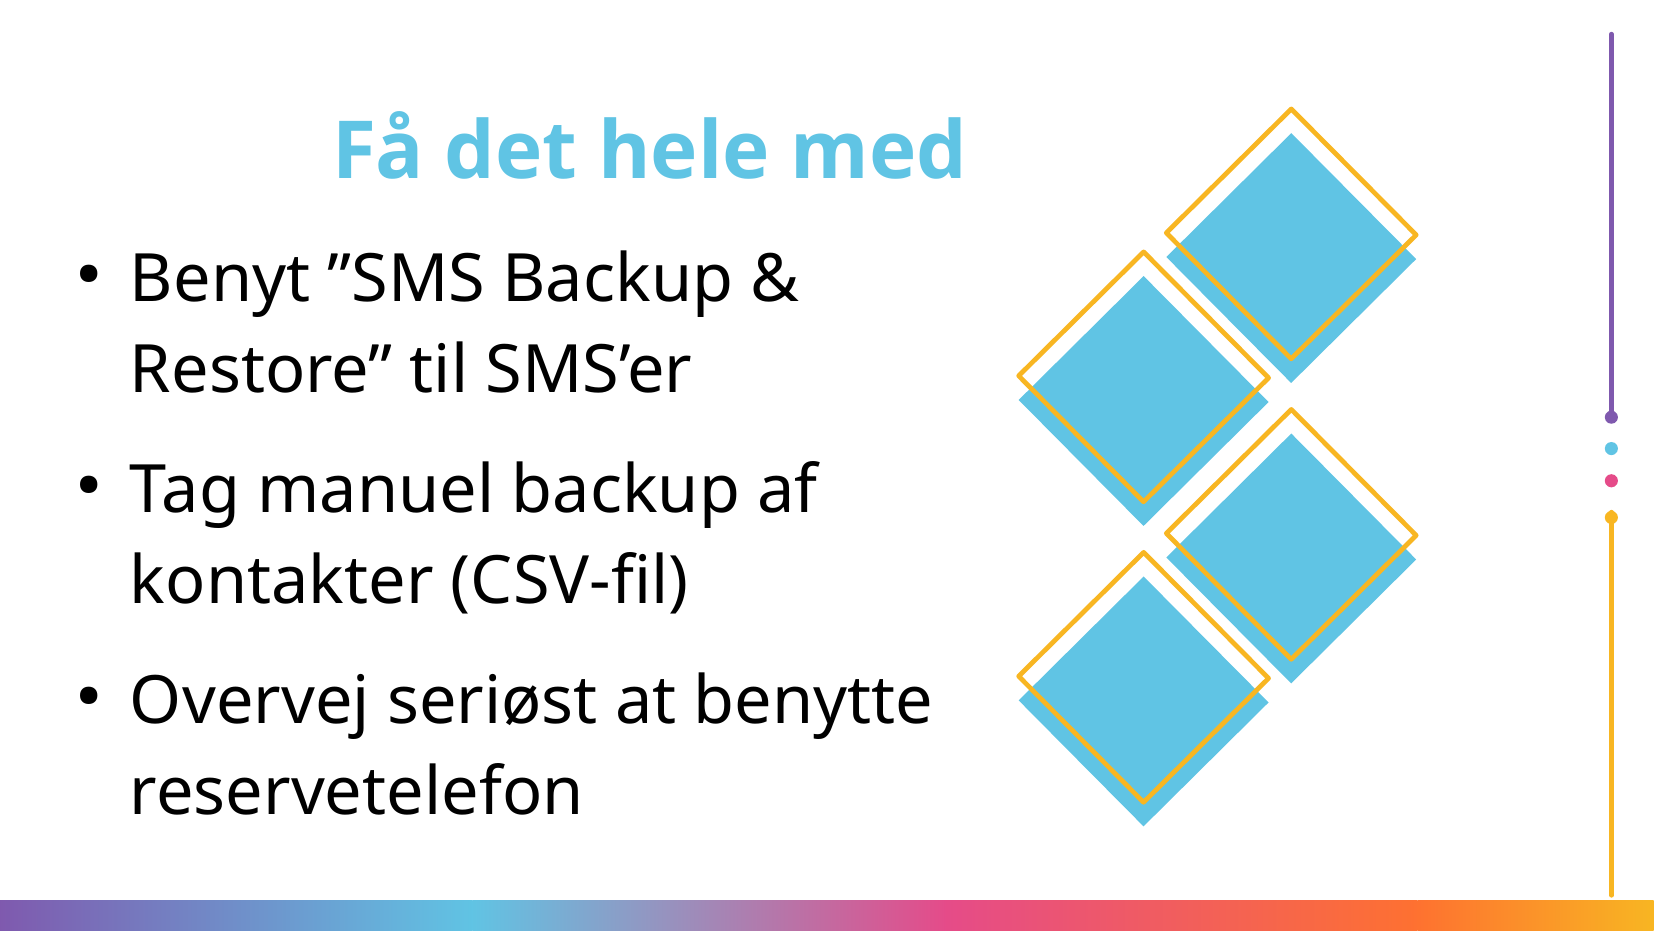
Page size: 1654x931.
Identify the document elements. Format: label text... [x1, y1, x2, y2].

list Benyt ”SMS Backup & Restore” til SMS’er Tag manuel backup af kontakter (CSV-fil) Overvej seriøst at benytte reservetelefon [59, 230, 1046, 857]
title Få det hele med [295, 59, 1004, 230]
